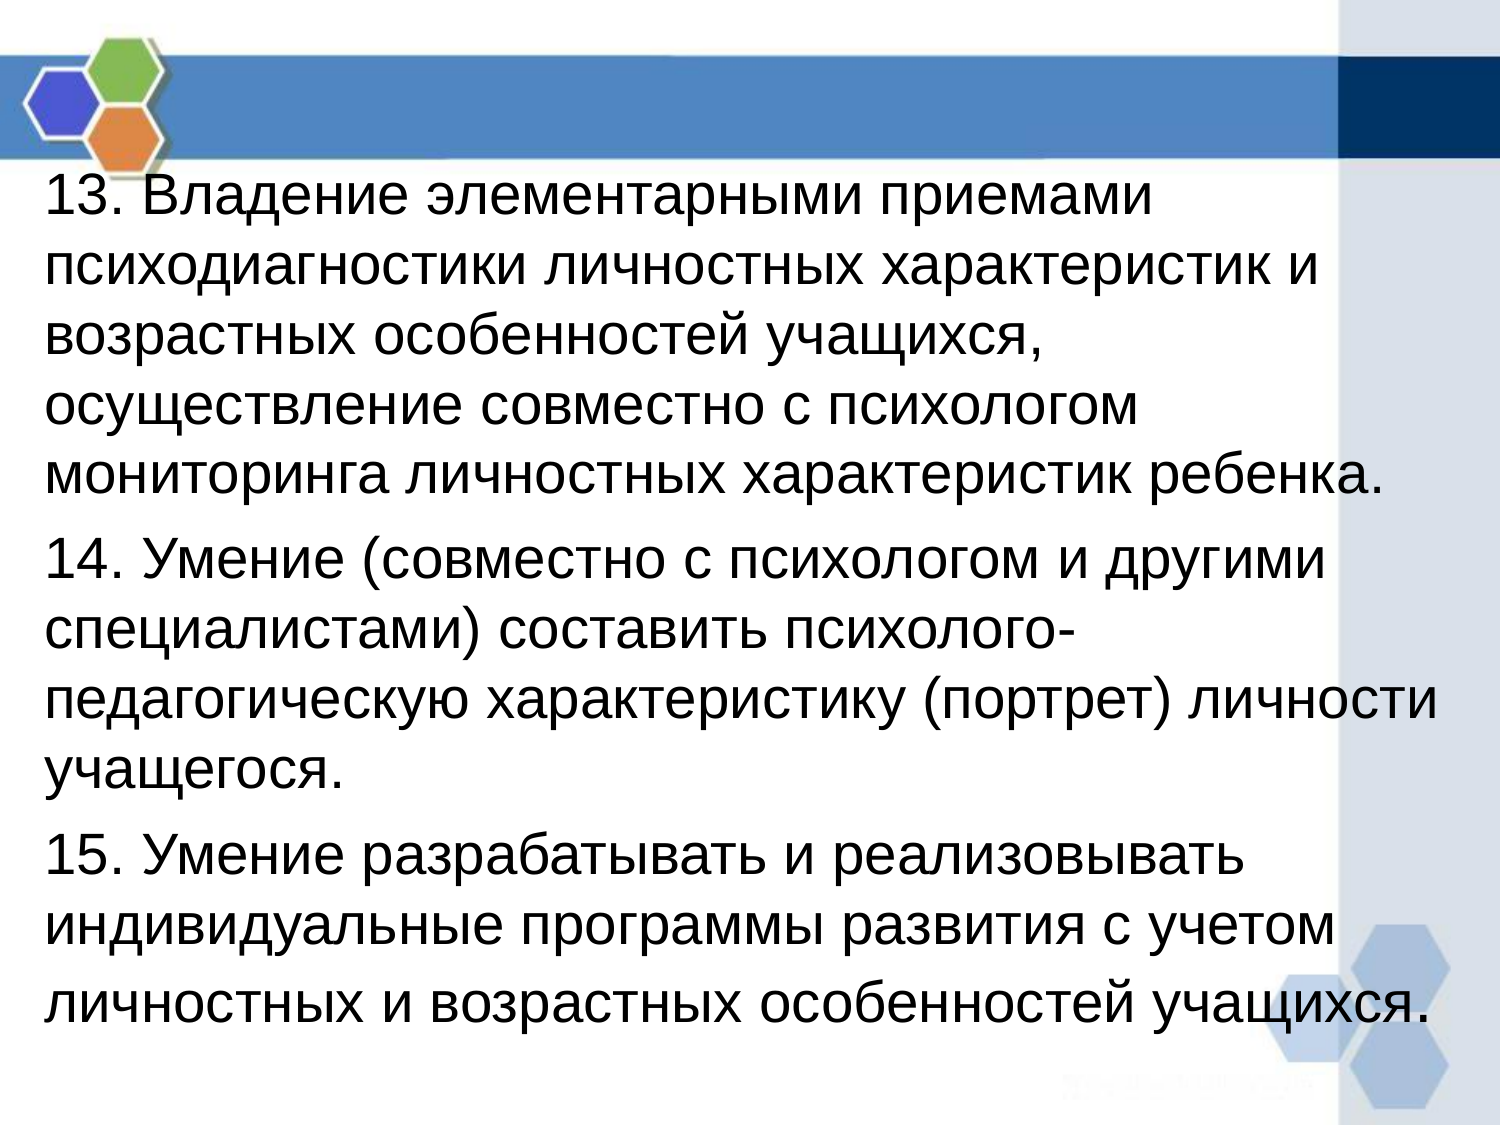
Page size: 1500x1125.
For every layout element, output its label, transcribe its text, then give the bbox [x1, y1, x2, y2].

picture [0, 0, 1500, 1125]
list 13. Владение элементарными приемами психодиагностики личностных характеристик и возрастных особенностей учащихся, осуществление совместно с психологом мониторинга личностных характеристик ребенка. 14. Умение (совместно с психологом и другими специалистами) составить психолого-педагогическую характеристику (портрет) личности учащегося. 15. Умение разрабатывать и реализовывать индивидуальные программы развития с учетом личностных и возрастных особенностей учащихся. [29, 148, 1471, 1094]
